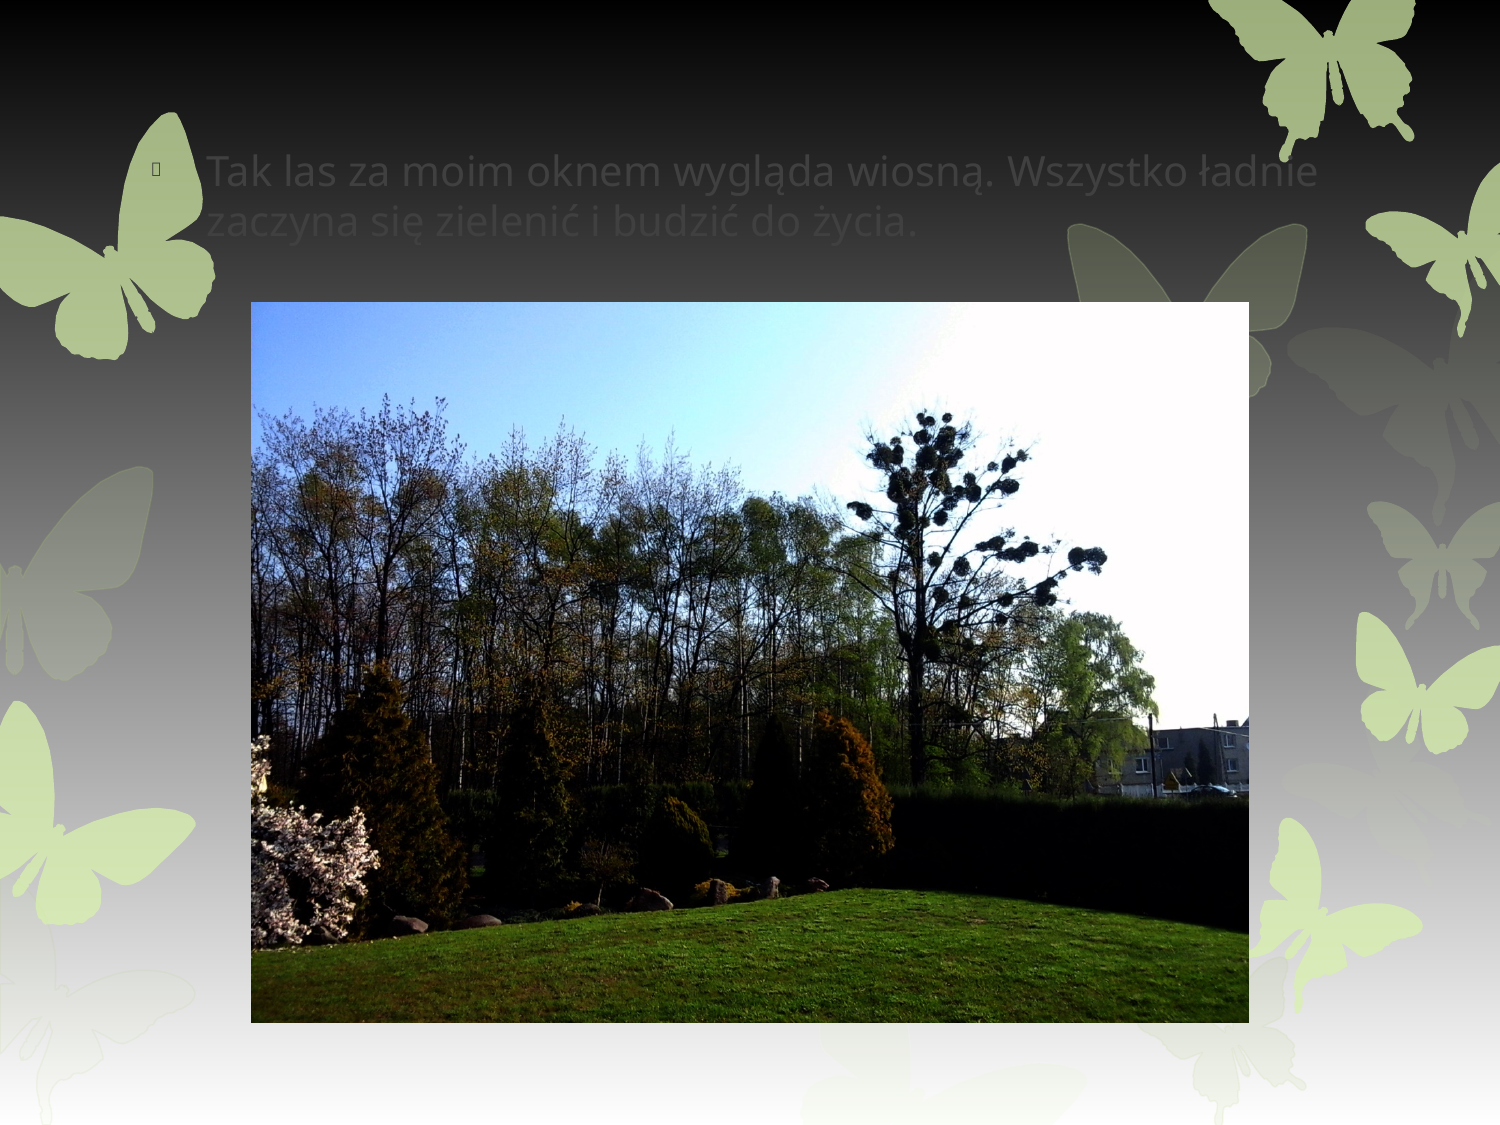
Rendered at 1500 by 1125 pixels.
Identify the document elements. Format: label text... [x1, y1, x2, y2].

list Tak las za moim oknem wygląda wiosną. Wszystko ładnie zaczyna się zielenić i budzić do życia. [135, 137, 1424, 1083]
picture [251, 302, 1249, 1023]
